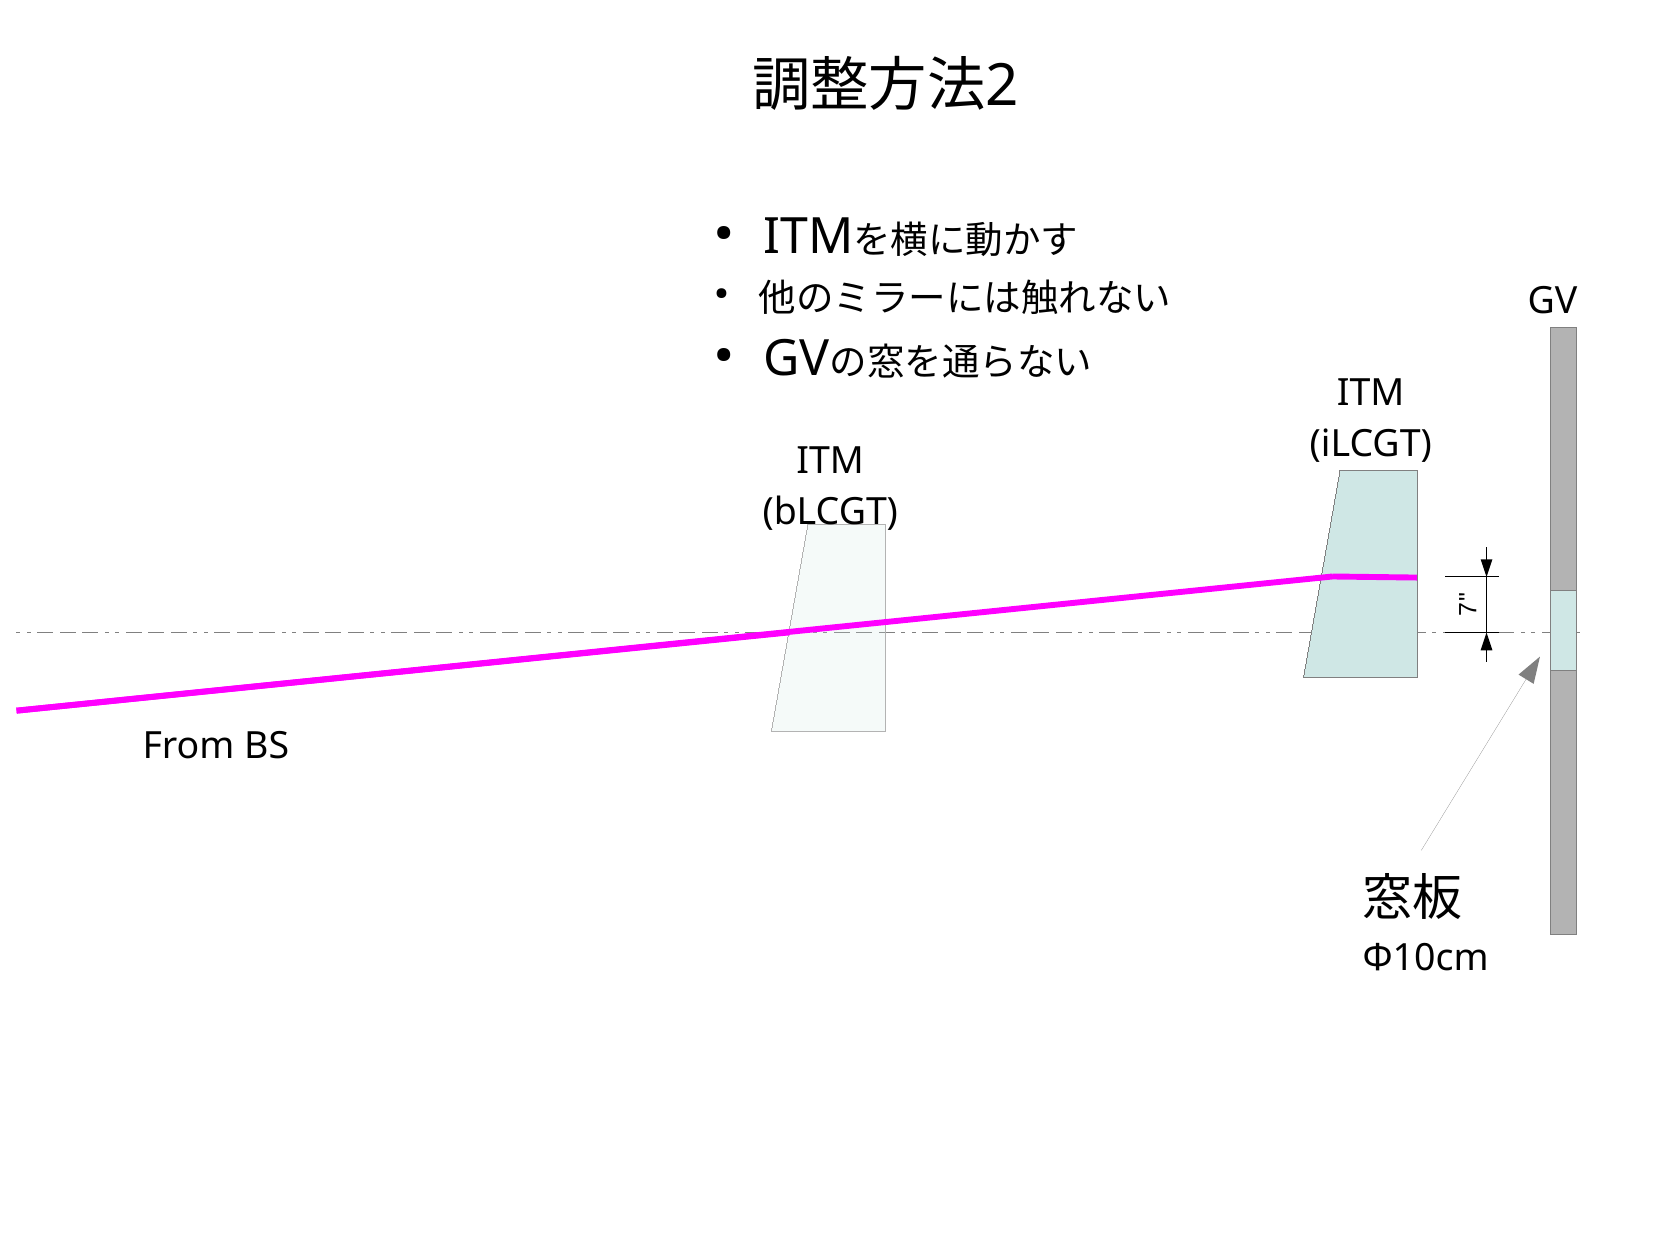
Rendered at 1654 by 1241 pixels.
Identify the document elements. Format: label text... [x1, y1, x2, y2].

text_box 窓板 Φ10cm [1347, 850, 1494, 965]
text_box From BS [127, 710, 299, 771]
text_box [1550, 327, 1577, 935]
text_box ITM (bLCGT) [747, 425, 921, 532]
text_box GV [1512, 265, 1592, 326]
text_box [771, 626, 886, 732]
text_box 調整方法2 [737, 30, 1033, 115]
text_box [1303, 470, 1418, 678]
text_box [789, 532, 886, 628]
text_box ITMを横に動かす 他のミラーには触れない GVの窓を通らない [700, 192, 1197, 368]
text_box ITM (iLCGT) [1294, 358, 1458, 464]
